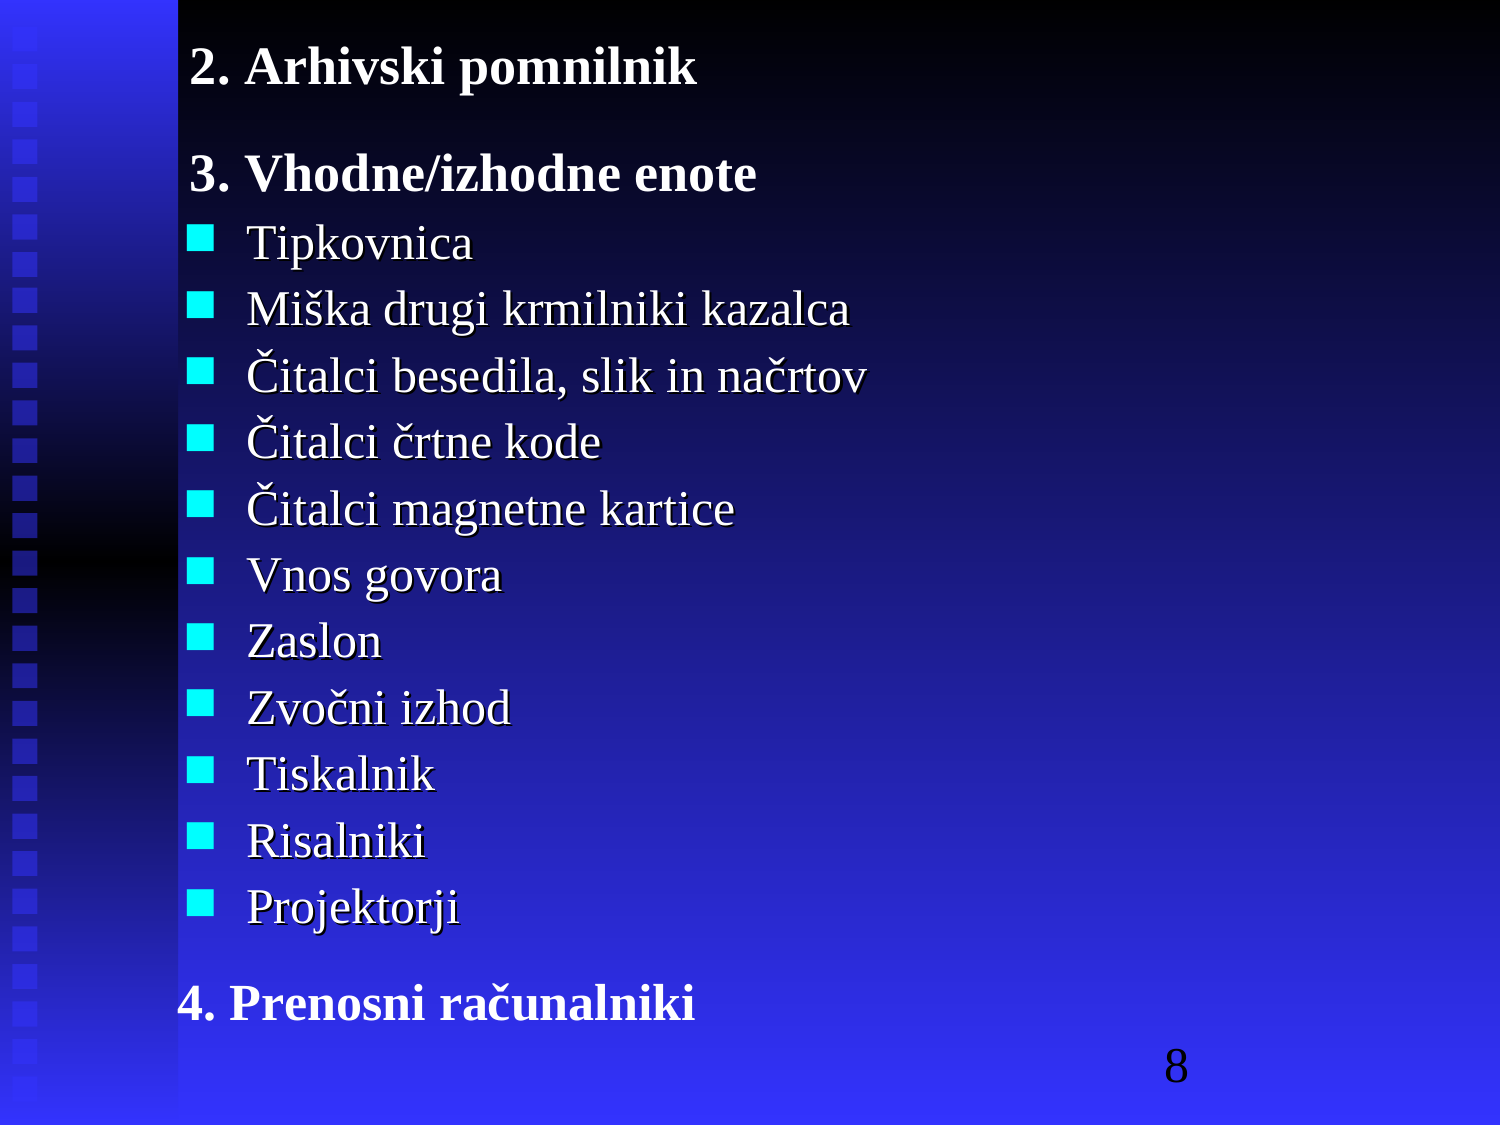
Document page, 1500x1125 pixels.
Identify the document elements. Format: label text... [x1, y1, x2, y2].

list 3. Vhodne/izhodne enote Tipkovnica Miška drugi krmilniki kazalca Čitalci besedila, slik in načrtov Čitalci črtne kode Čitalci magnetne kartice Vnos govora Zaslon Zvočni izhod Tiskalnik Risalniki Projektorji [174, 137, 1450, 1009]
text_box 4. Prenosni računalniki [162, 937, 888, 1063]
title 2. Arhivski pomnilnik [174, 0, 1188, 126]
